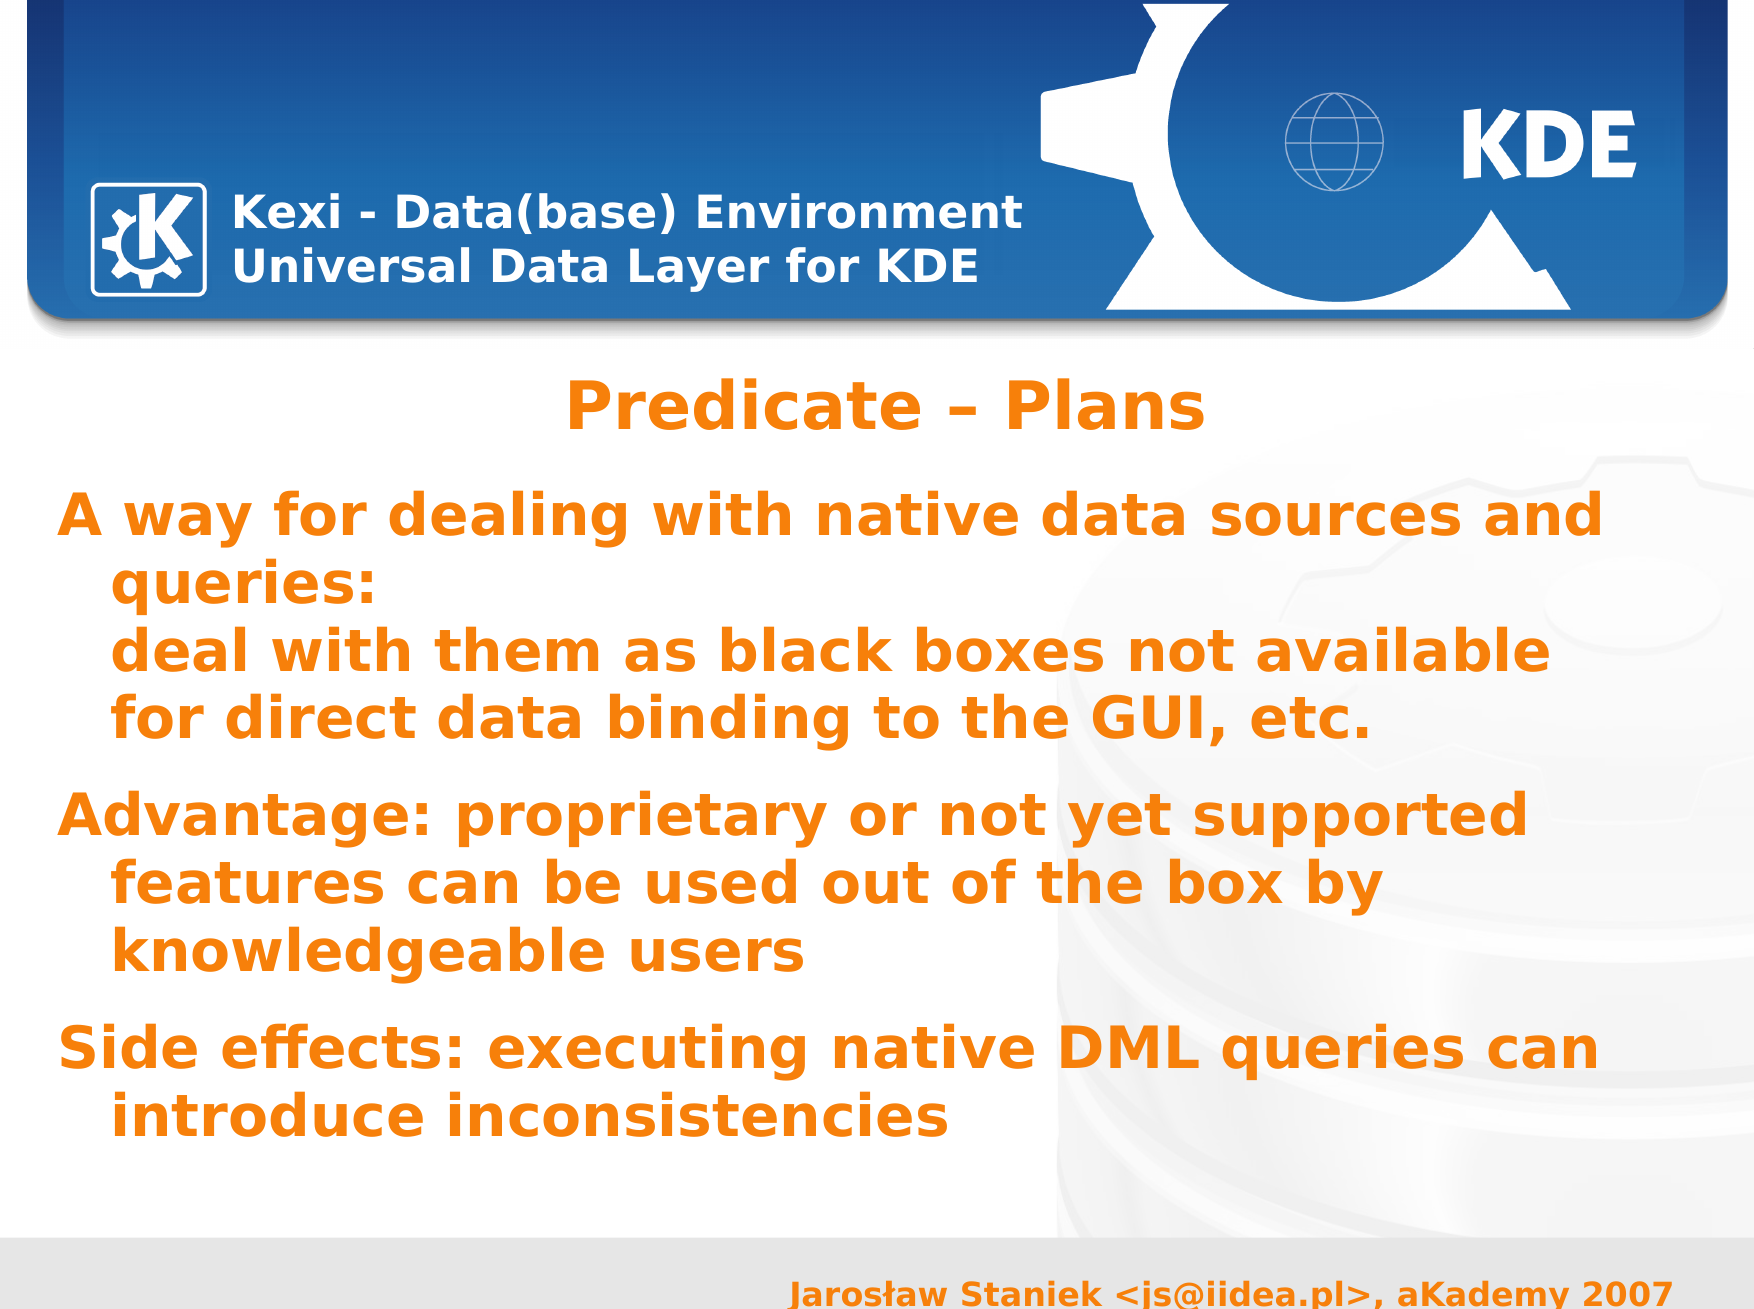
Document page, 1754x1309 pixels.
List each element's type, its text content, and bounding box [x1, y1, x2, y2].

picture [0, 0, 1754, 349]
title Predicate – Plans [41, 369, 1731, 445]
list A way for dealing with native data sources and queries: deal with them as black boxes not available for direct data binding to the GUI, etc. Advantage: proprietary or not yet supported features can be used out of the box by knowledgeable users Side effects: executing native DML queries can introduce inconsistencies [39, 481, 1619, 1157]
